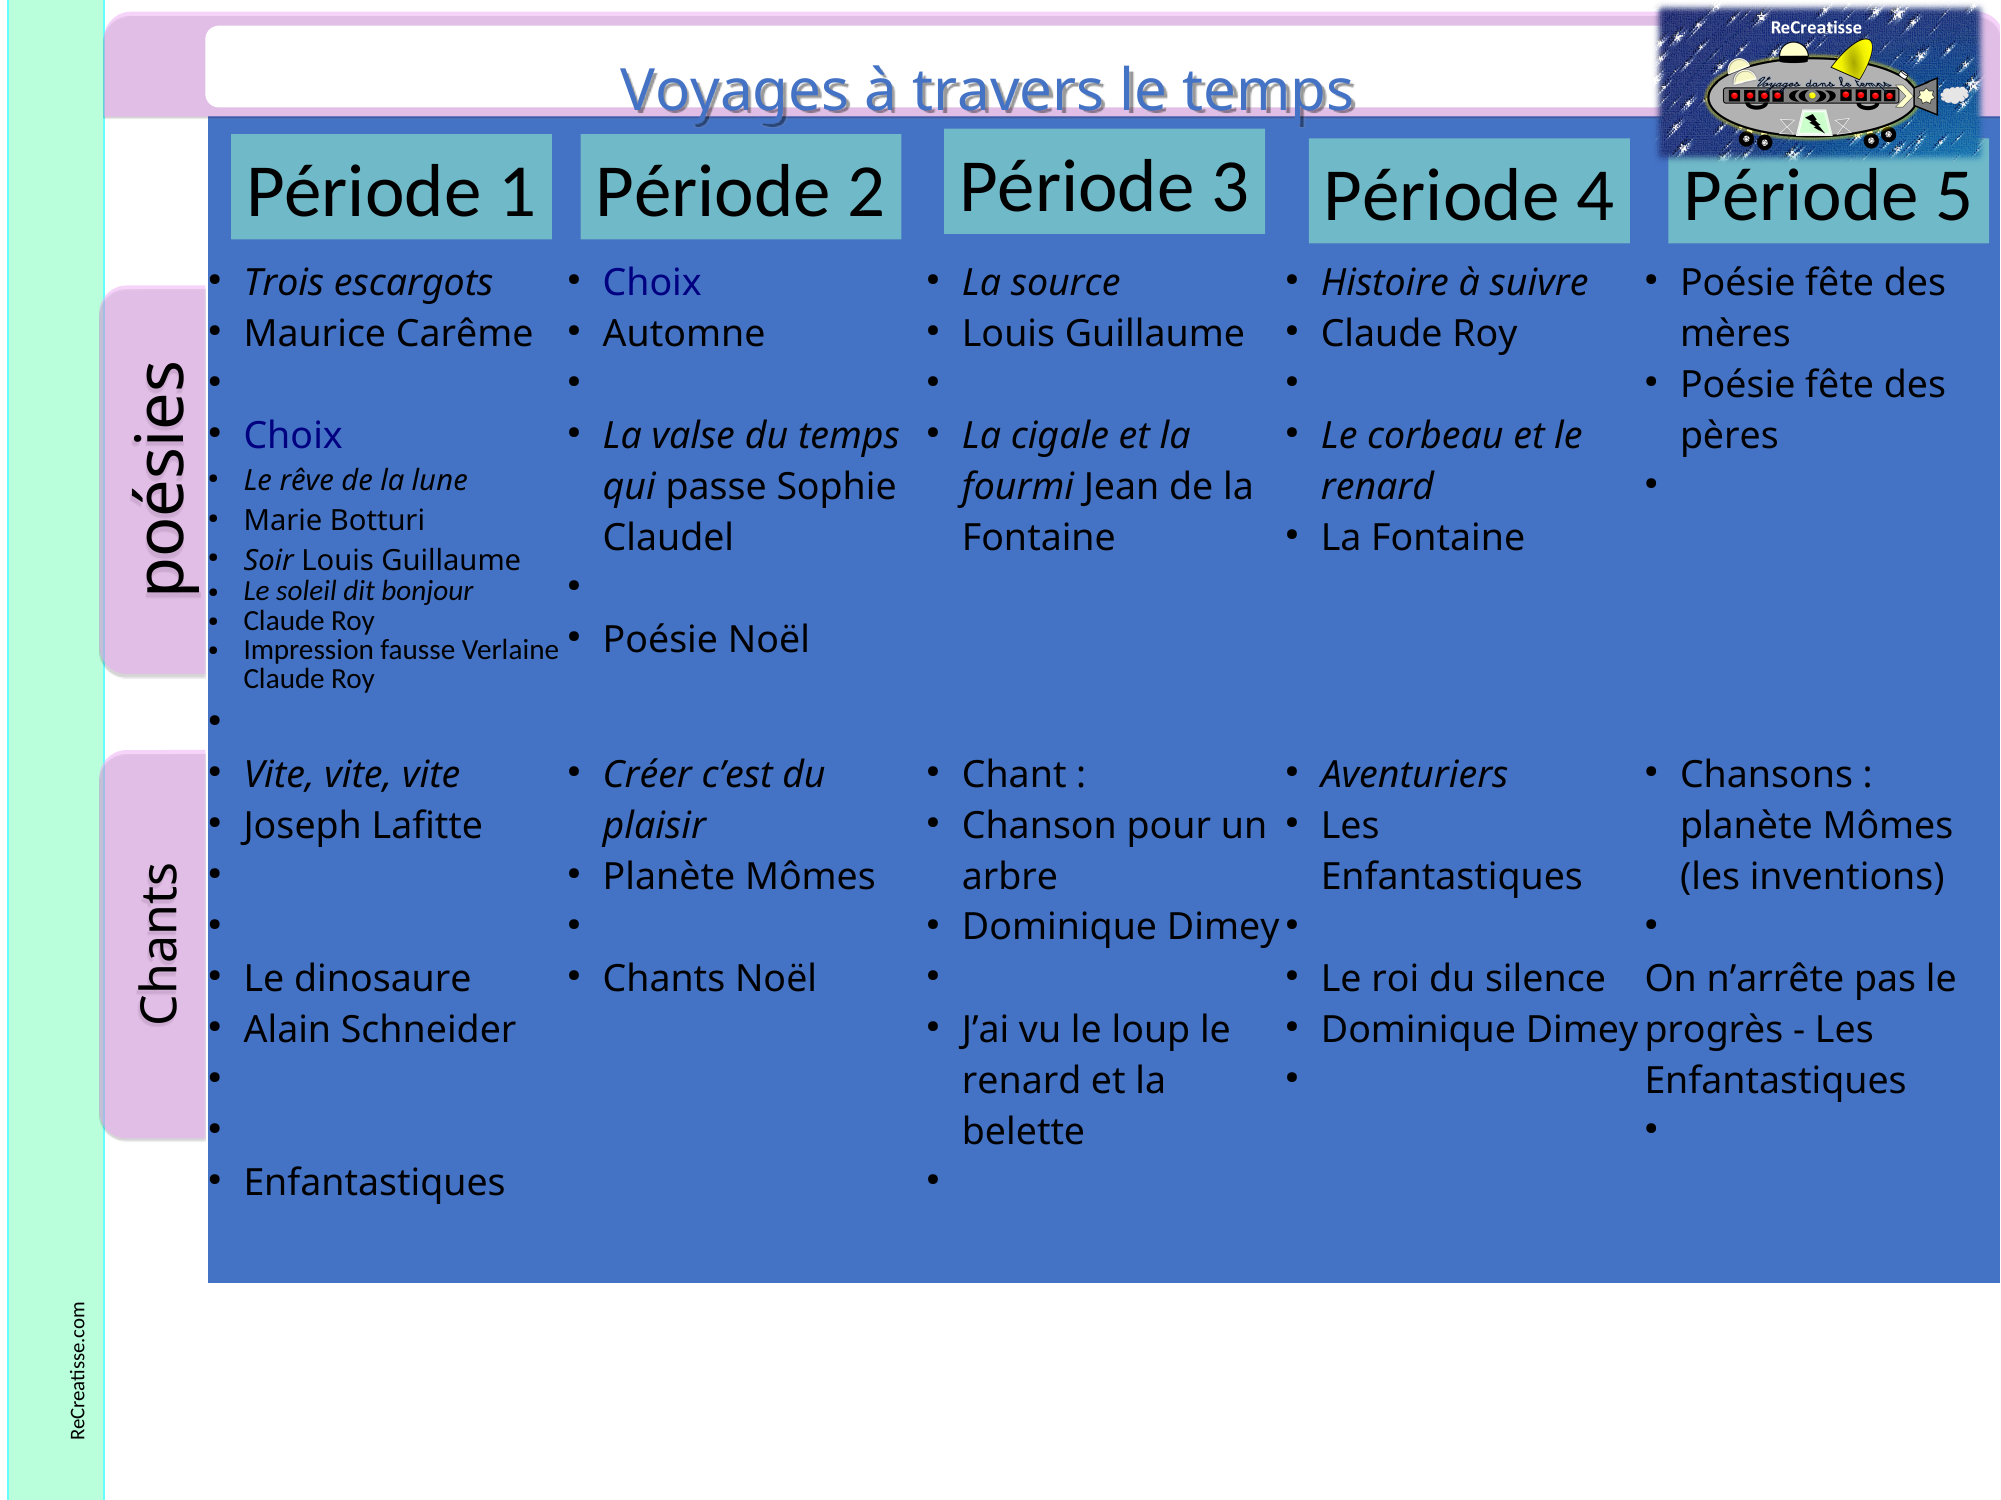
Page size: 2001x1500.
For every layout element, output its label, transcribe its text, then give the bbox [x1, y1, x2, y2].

picture [1650, 0, 1989, 167]
text_box poésies [99, 285, 206, 674]
text_box Période 4 [1309, 138, 1630, 243]
table_cell La source Louis Guillaume La cigale et la fourmi Jean de la Fontaine [926, 255, 1285, 747]
table_header [926, 135, 1285, 255]
table_cell Chansons : planète Mômes (les inventions) On n’arrête pas le progrès - Les Enfantastiques [1645, 747, 2000, 1283]
table_header [208, 117, 567, 255]
table_cell Créer c’est du plaisir Planète Mômes Chants Noël [567, 747, 926, 1283]
text_box Voyages à travers le temps [593, 38, 1382, 135]
text_box Période 2 [581, 134, 901, 239]
table_header [1645, 117, 2000, 255]
text_box Période 3 [944, 135, 1265, 234]
text_box ReCreatisse.com [56, 1287, 96, 1455]
text_box Période 1 [231, 134, 552, 239]
table_header [1285, 117, 1645, 255]
table_cell Trois escargots Maurice Carême Choix Le rêve de la lune Marie Botturi Soir Louis Guillaume Le soleil dit bonjour Claude Roy Impression fausse Verlaine Claude Roy [208, 255, 567, 747]
text_box Chants [99, 749, 206, 1139]
text_box [1989, 14, 2000, 117]
table_cell Vite, vite, vite Joseph Lafitte Le dinosaure Alain Schneider Enfantastiques [208, 747, 567, 1283]
table_cell Poésie fête des mères Poésie fête des pères [1645, 255, 2000, 747]
table_cell Choix Automne La valse du temps qui passe Sophie Claudel Poésie Noël [567, 255, 926, 747]
table_header [567, 117, 926, 255]
table_cell Aventuriers Les Enfantastiques Le roi du silence Dominique Dimey [1285, 747, 1645, 1283]
text_box Période 5 [1668, 167, 1989, 243]
text_box [8, 0, 1650, 1500]
table_cell Histoire à suivre Claude Roy Le corbeau et le renard La Fontaine [1285, 255, 1645, 747]
table_cell Chant : Chanson pour un arbre Dominique Dimey J’ai vu le loup le renard et la belette [926, 747, 1285, 1283]
